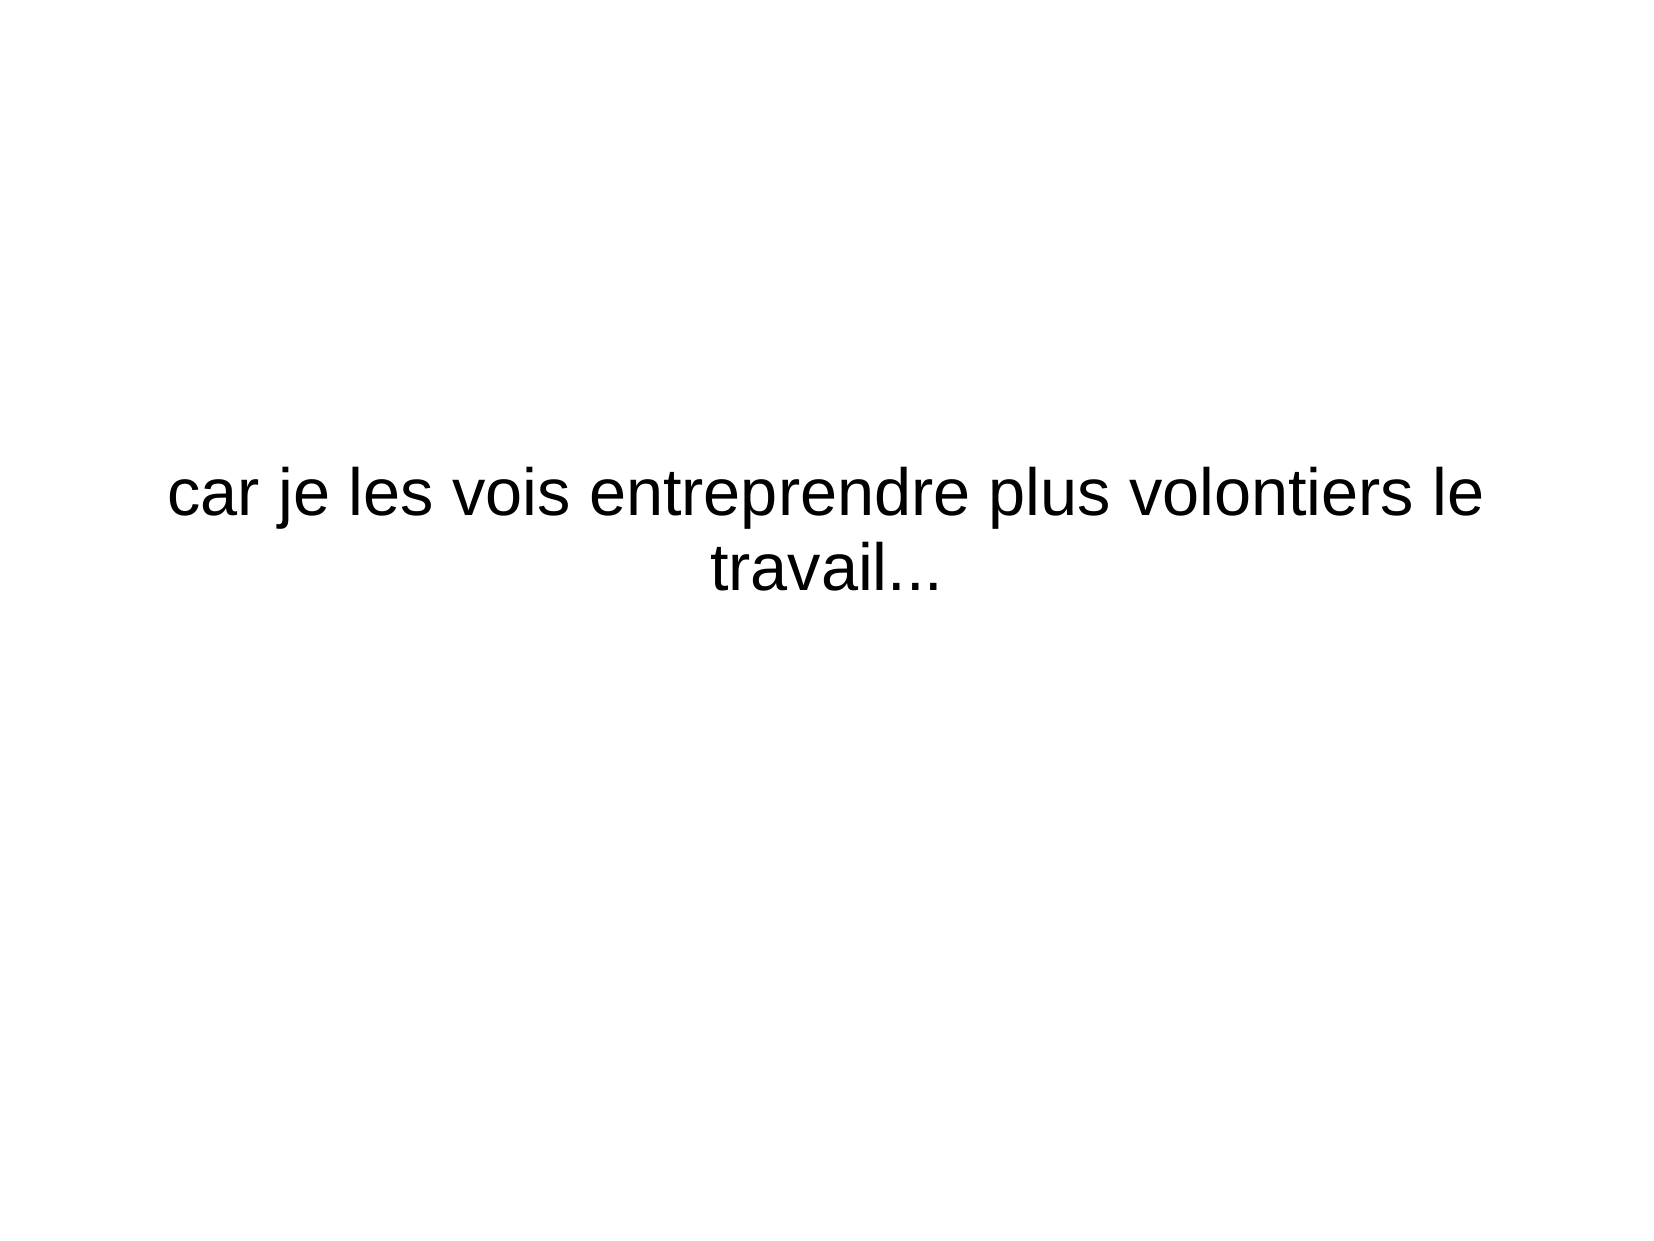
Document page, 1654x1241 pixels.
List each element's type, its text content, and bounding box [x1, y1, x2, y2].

subtitle car je les vois entreprendre plus volontiers le travail... [82, 49, 1571, 1010]
